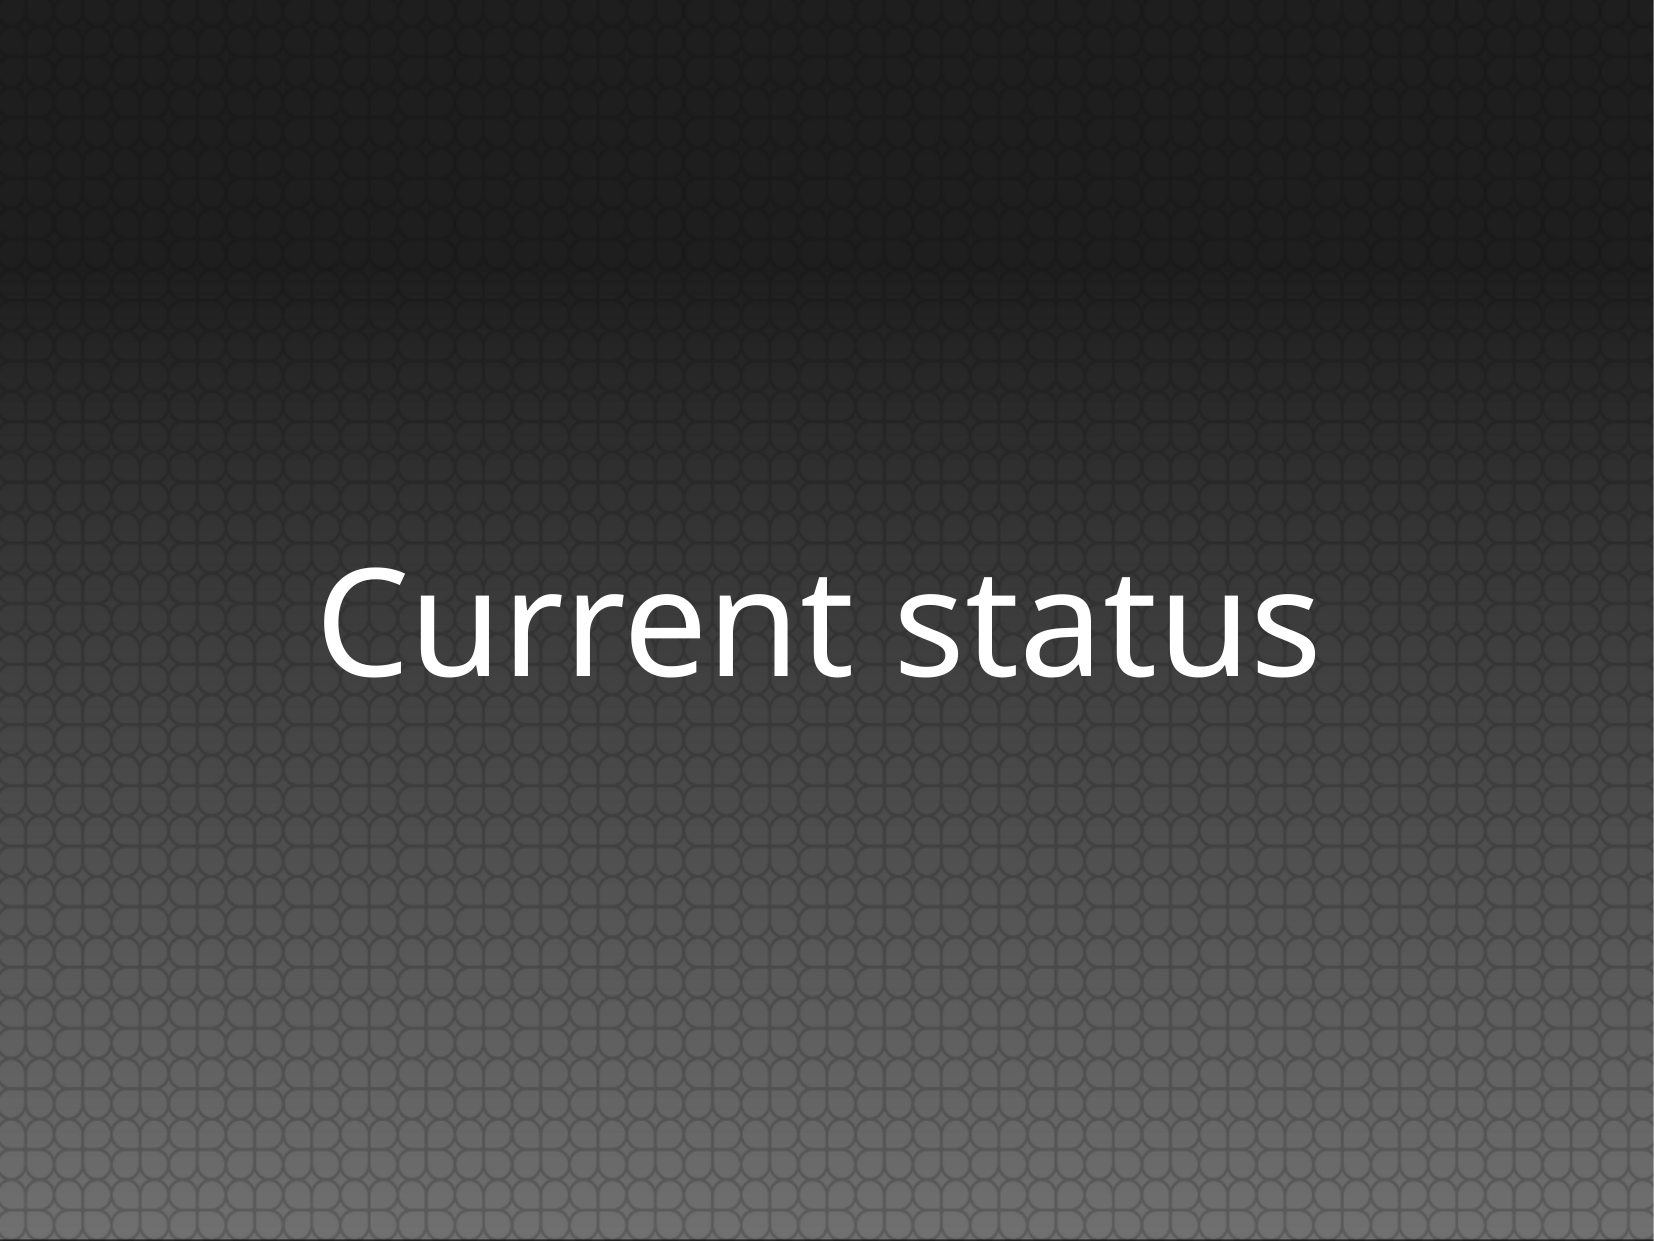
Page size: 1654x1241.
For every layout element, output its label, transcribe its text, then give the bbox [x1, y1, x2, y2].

title Current status [75, 525, 1564, 713]
picture [0, 0, 1654, 1241]
